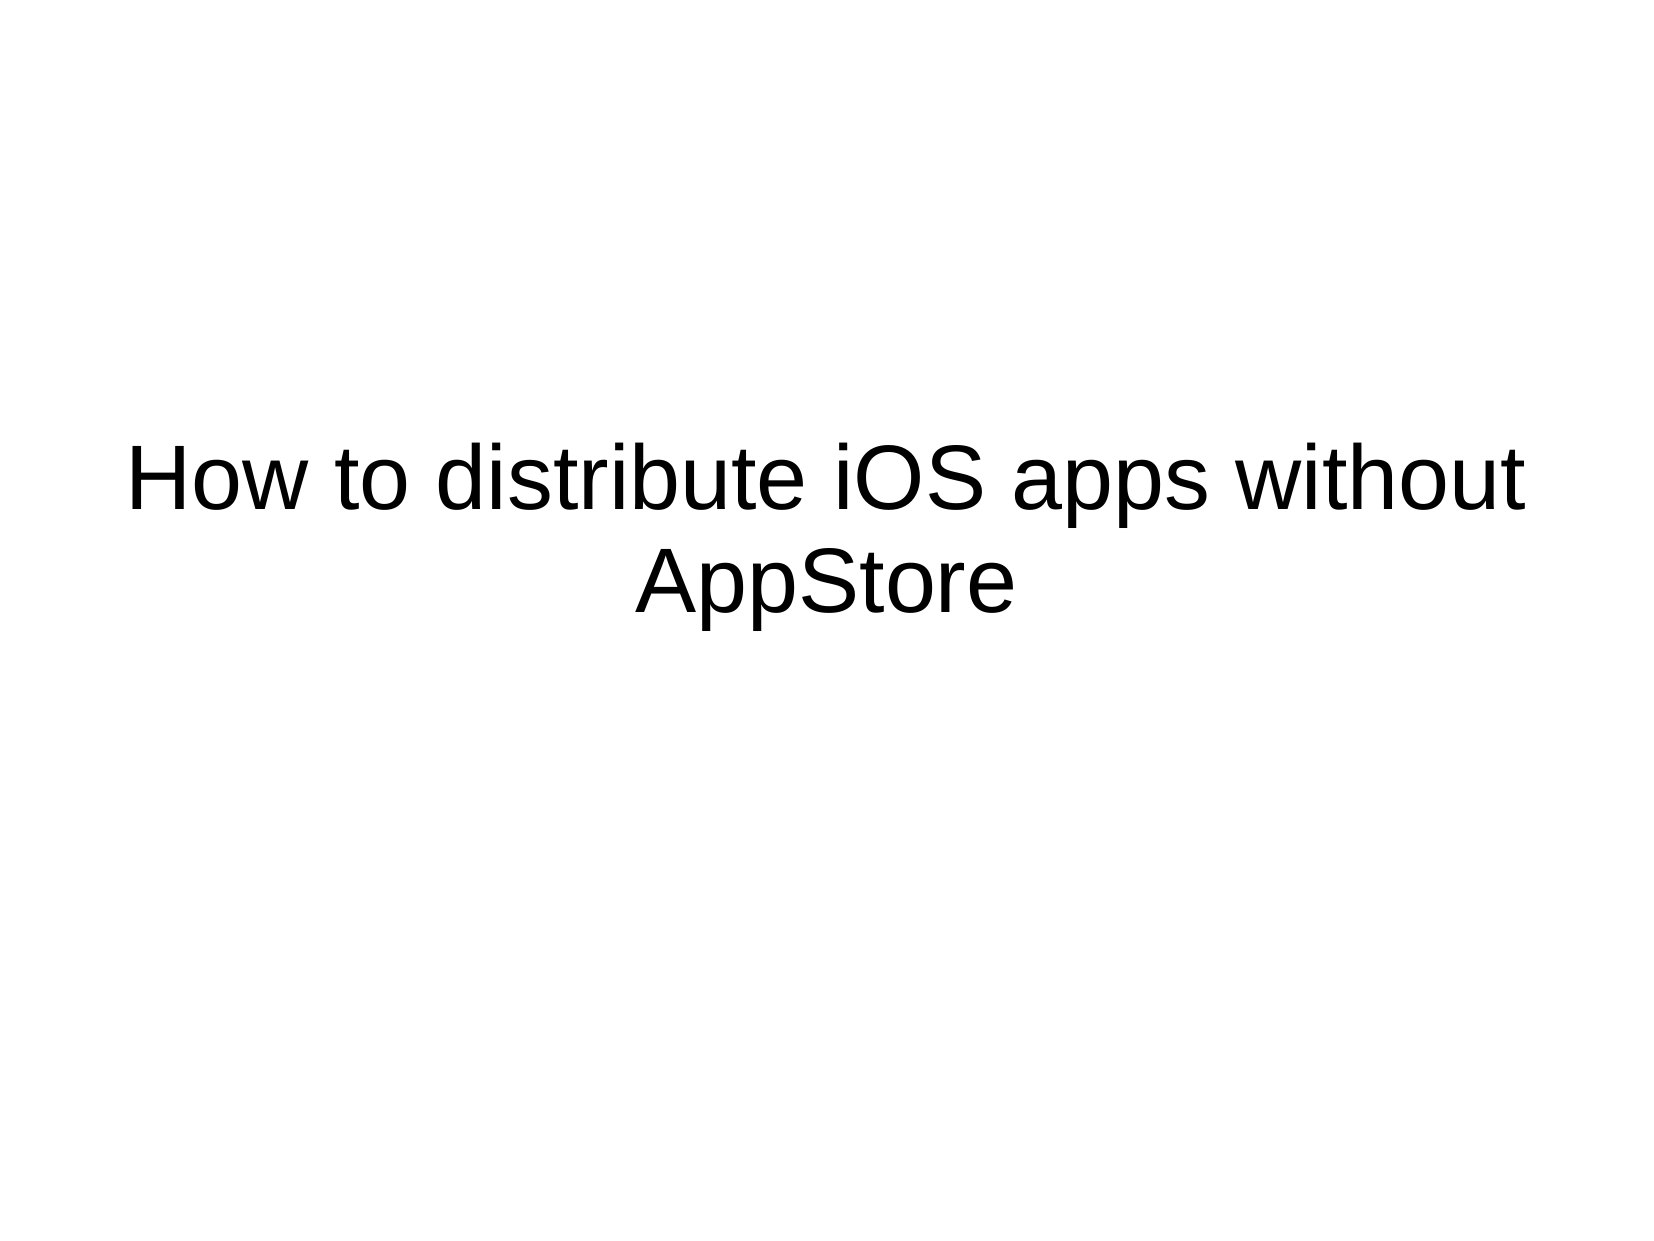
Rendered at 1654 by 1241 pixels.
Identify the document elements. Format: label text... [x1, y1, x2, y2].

subtitle How to distribute iOS apps without AppStore [82, 49, 1571, 1010]
